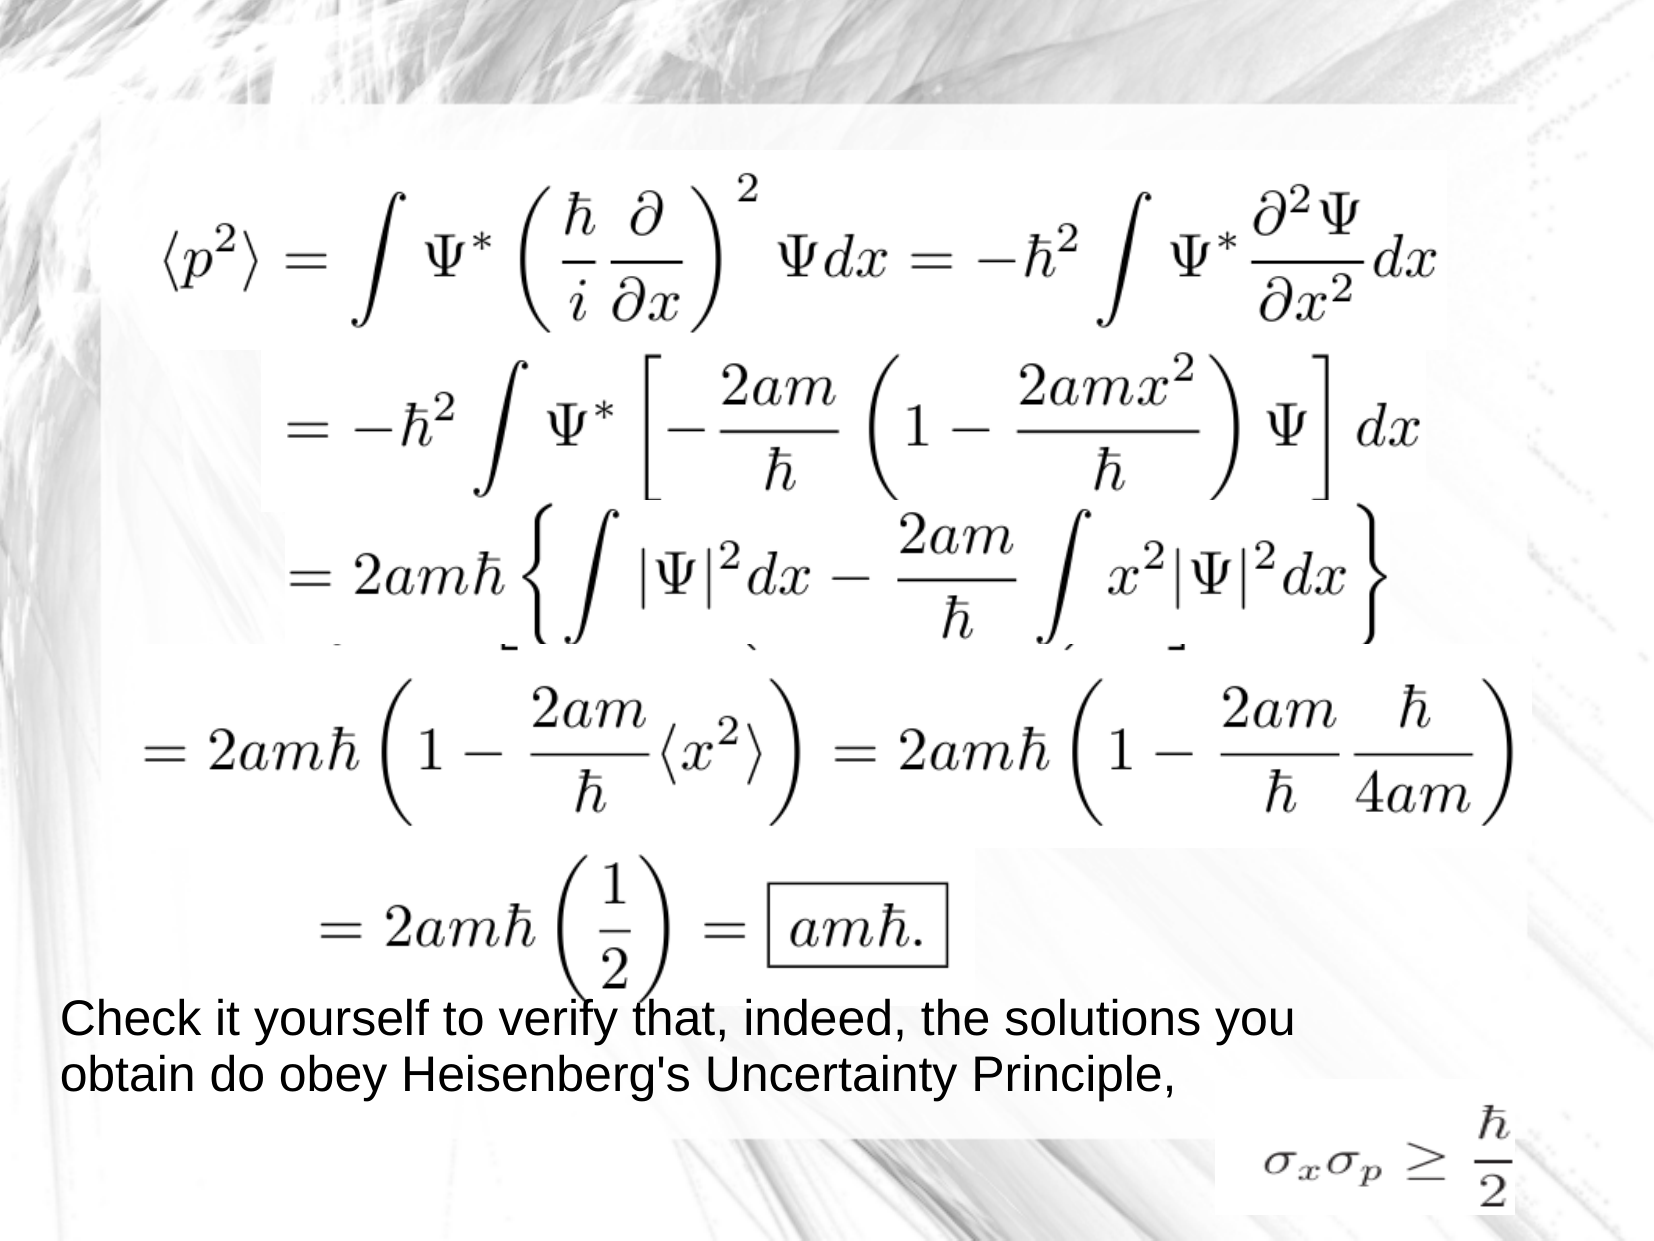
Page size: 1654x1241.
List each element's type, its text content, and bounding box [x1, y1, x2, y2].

picture [0, 0, 1654, 1241]
text_box Check it yourself to verify that, indeed, the solutions you obtain do obey Heisenberg's Uncertainty Principle, [45, 983, 1366, 1111]
